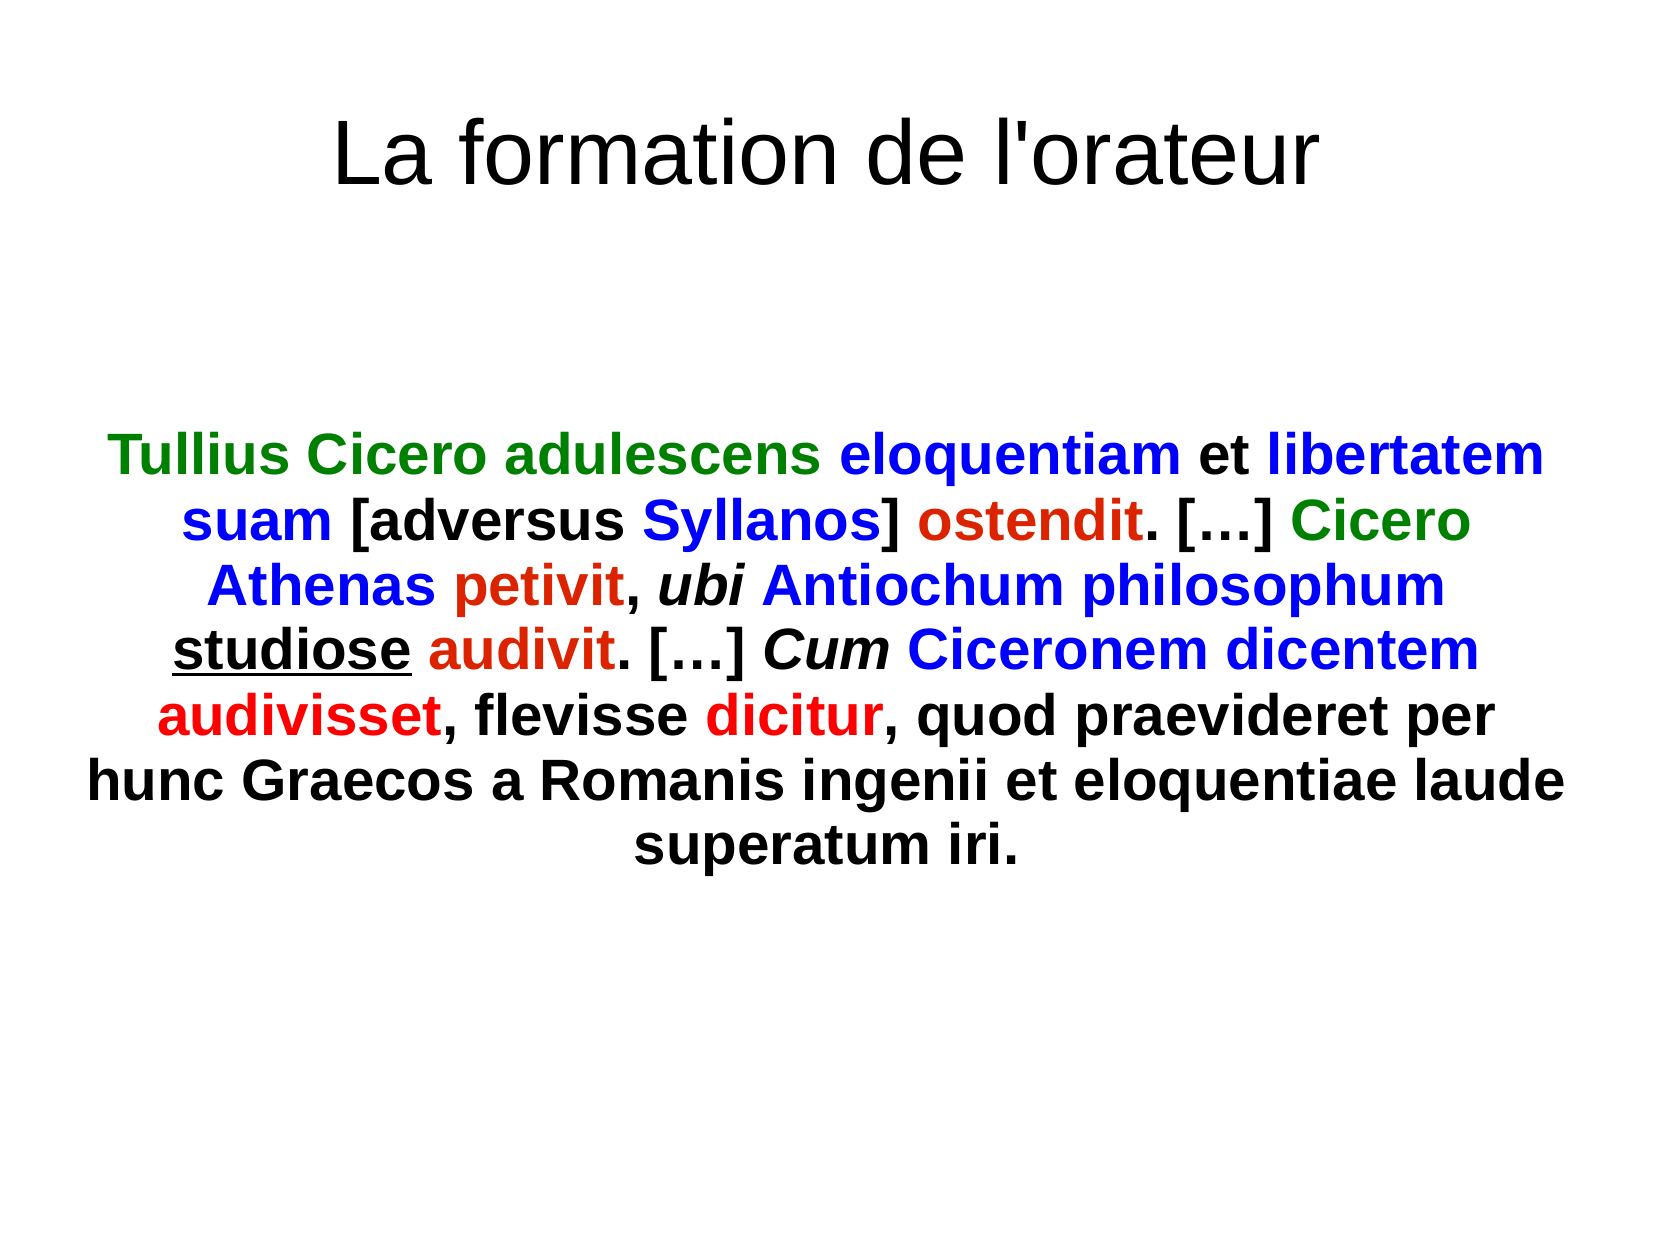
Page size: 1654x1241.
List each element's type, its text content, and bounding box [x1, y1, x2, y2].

subtitle Tullius Cicero adulescens eloquentiam et libertatem suam [adversus Syllanos] ostendit. […] Cicero Athenas petivit, ubi Antiochum philosophum studiose audivit. […] Cum Ciceronem dicentem audivisset, flevisse dicitur, quod praevideret per hunc Graecos a Romanis ingenii et eloquentiae laude superatum iri. [82, 290, 1571, 1010]
title La formation de l'orateur [82, 49, 1571, 257]
